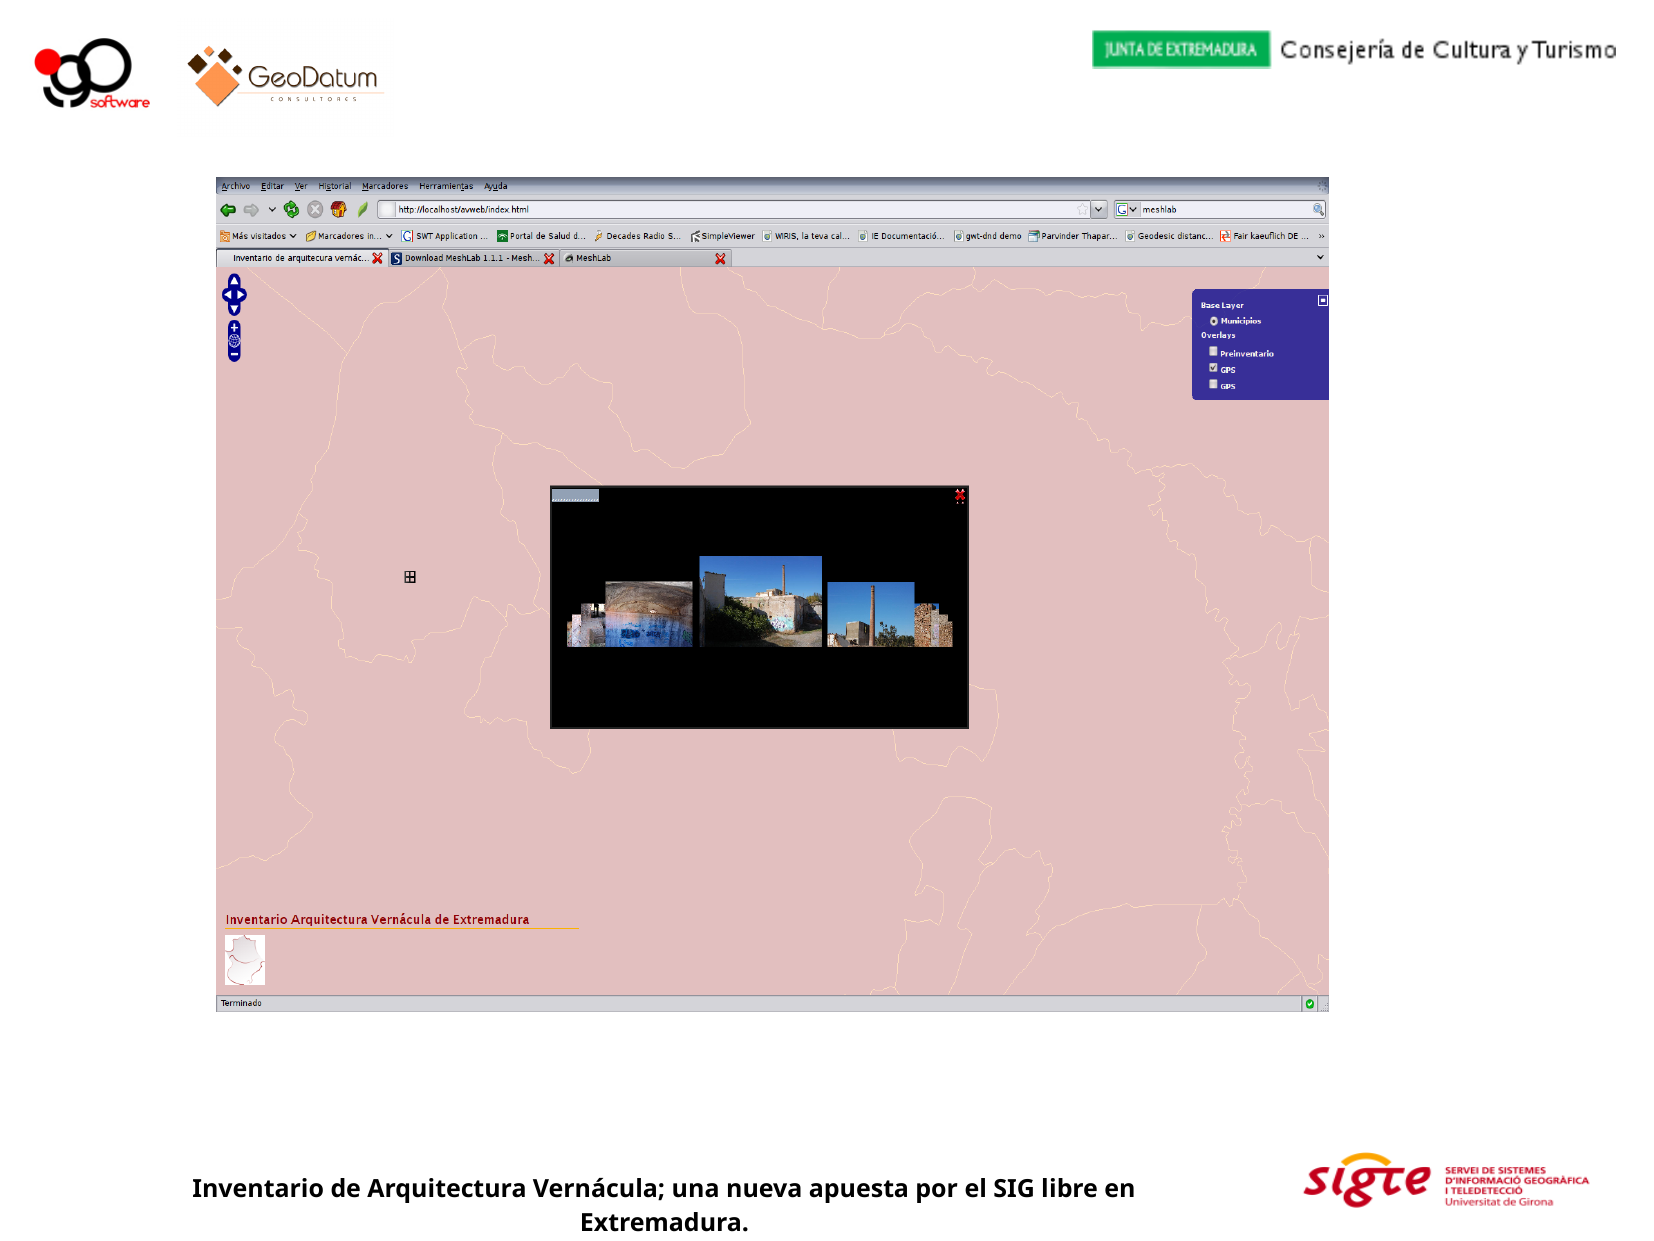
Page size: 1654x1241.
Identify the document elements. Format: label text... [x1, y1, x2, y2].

picture [1299, 1151, 1592, 1211]
picture [1092, 29, 1616, 70]
picture [216, 177, 1329, 1012]
picture [177, 18, 394, 137]
picture [29, 30, 155, 119]
text_box Inventario de Arquitectura Vernácula; una nueva apuesta por el SIG libre en Extremadura. [0, 1162, 1287, 1211]
